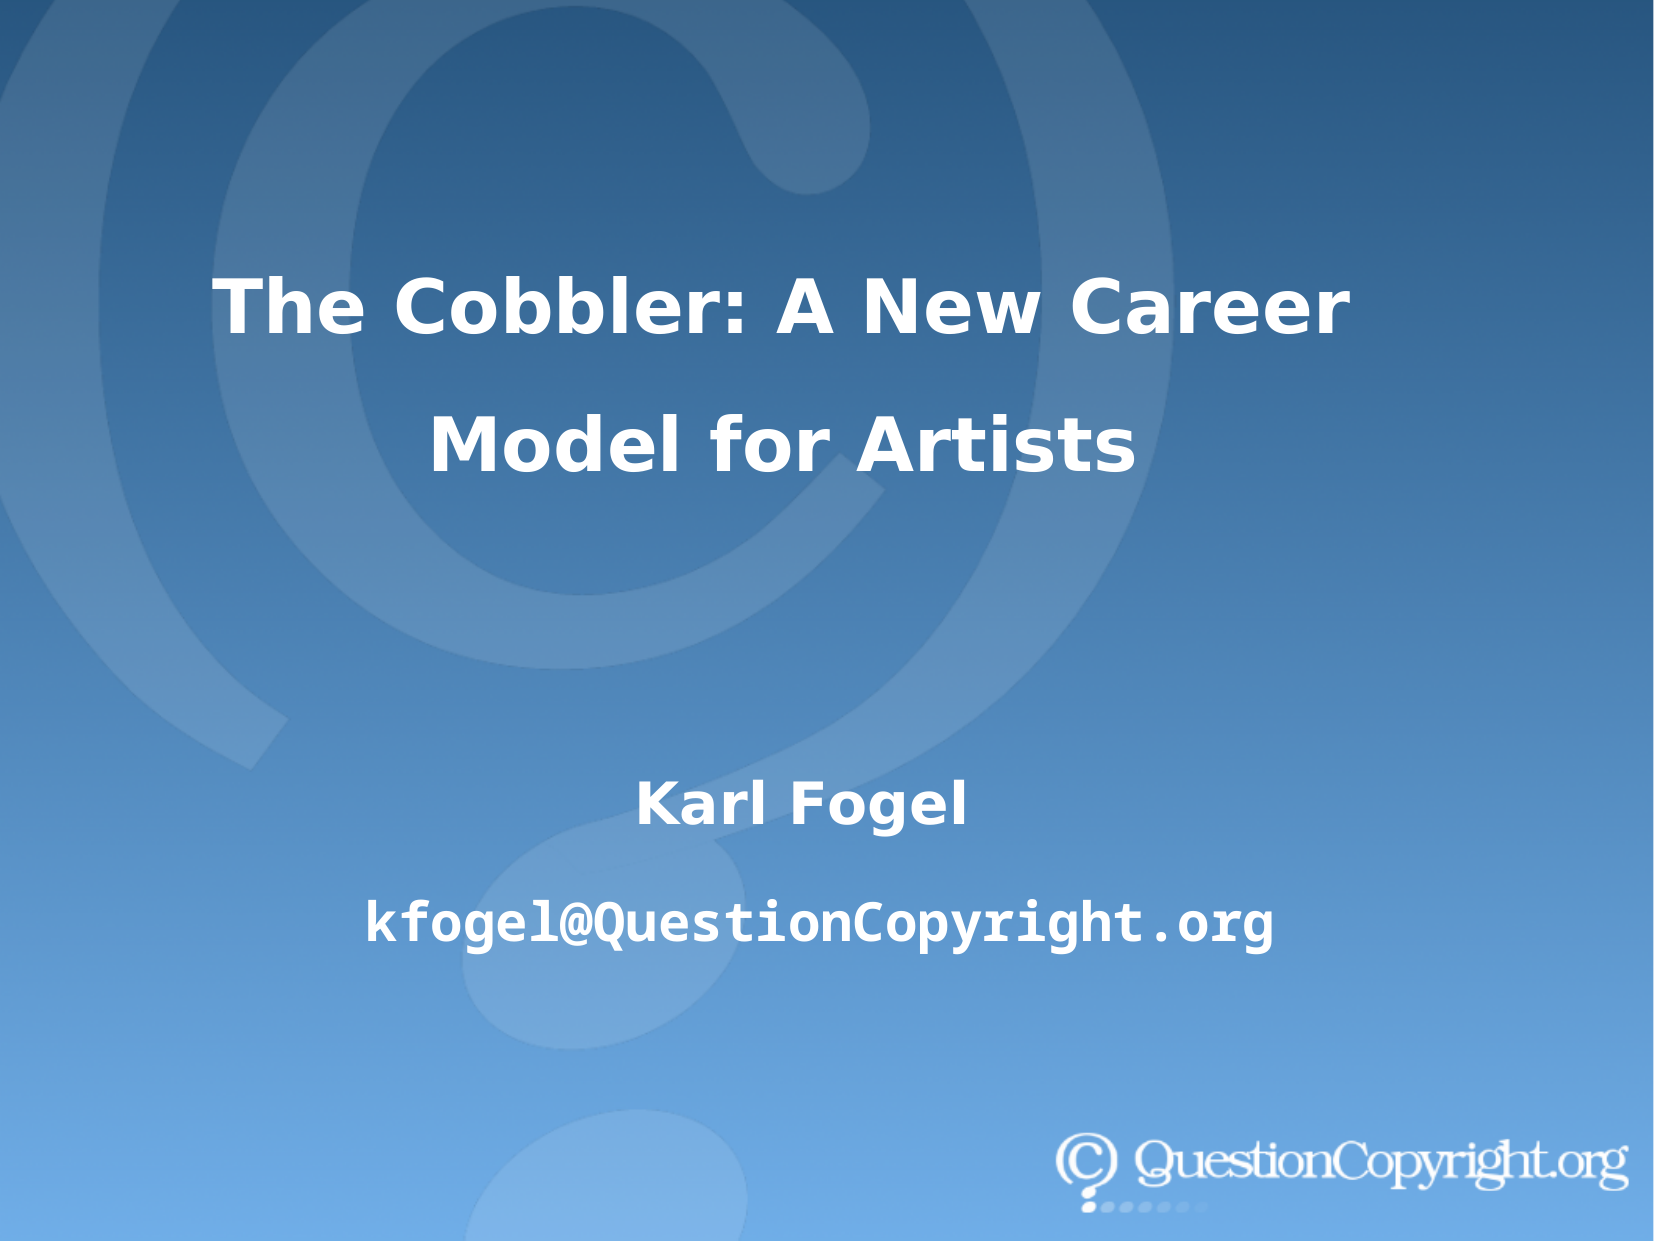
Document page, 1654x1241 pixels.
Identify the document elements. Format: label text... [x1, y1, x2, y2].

text_box kfogel@QuestionCopyright.org [350, 876, 1291, 982]
picture [0, 0, 1654, 1241]
text_box Model for Artists [412, 394, 1154, 497]
text_box Karl Fogel [619, 763, 985, 846]
text_box The Cobbler: A New Career [197, 256, 1367, 362]
